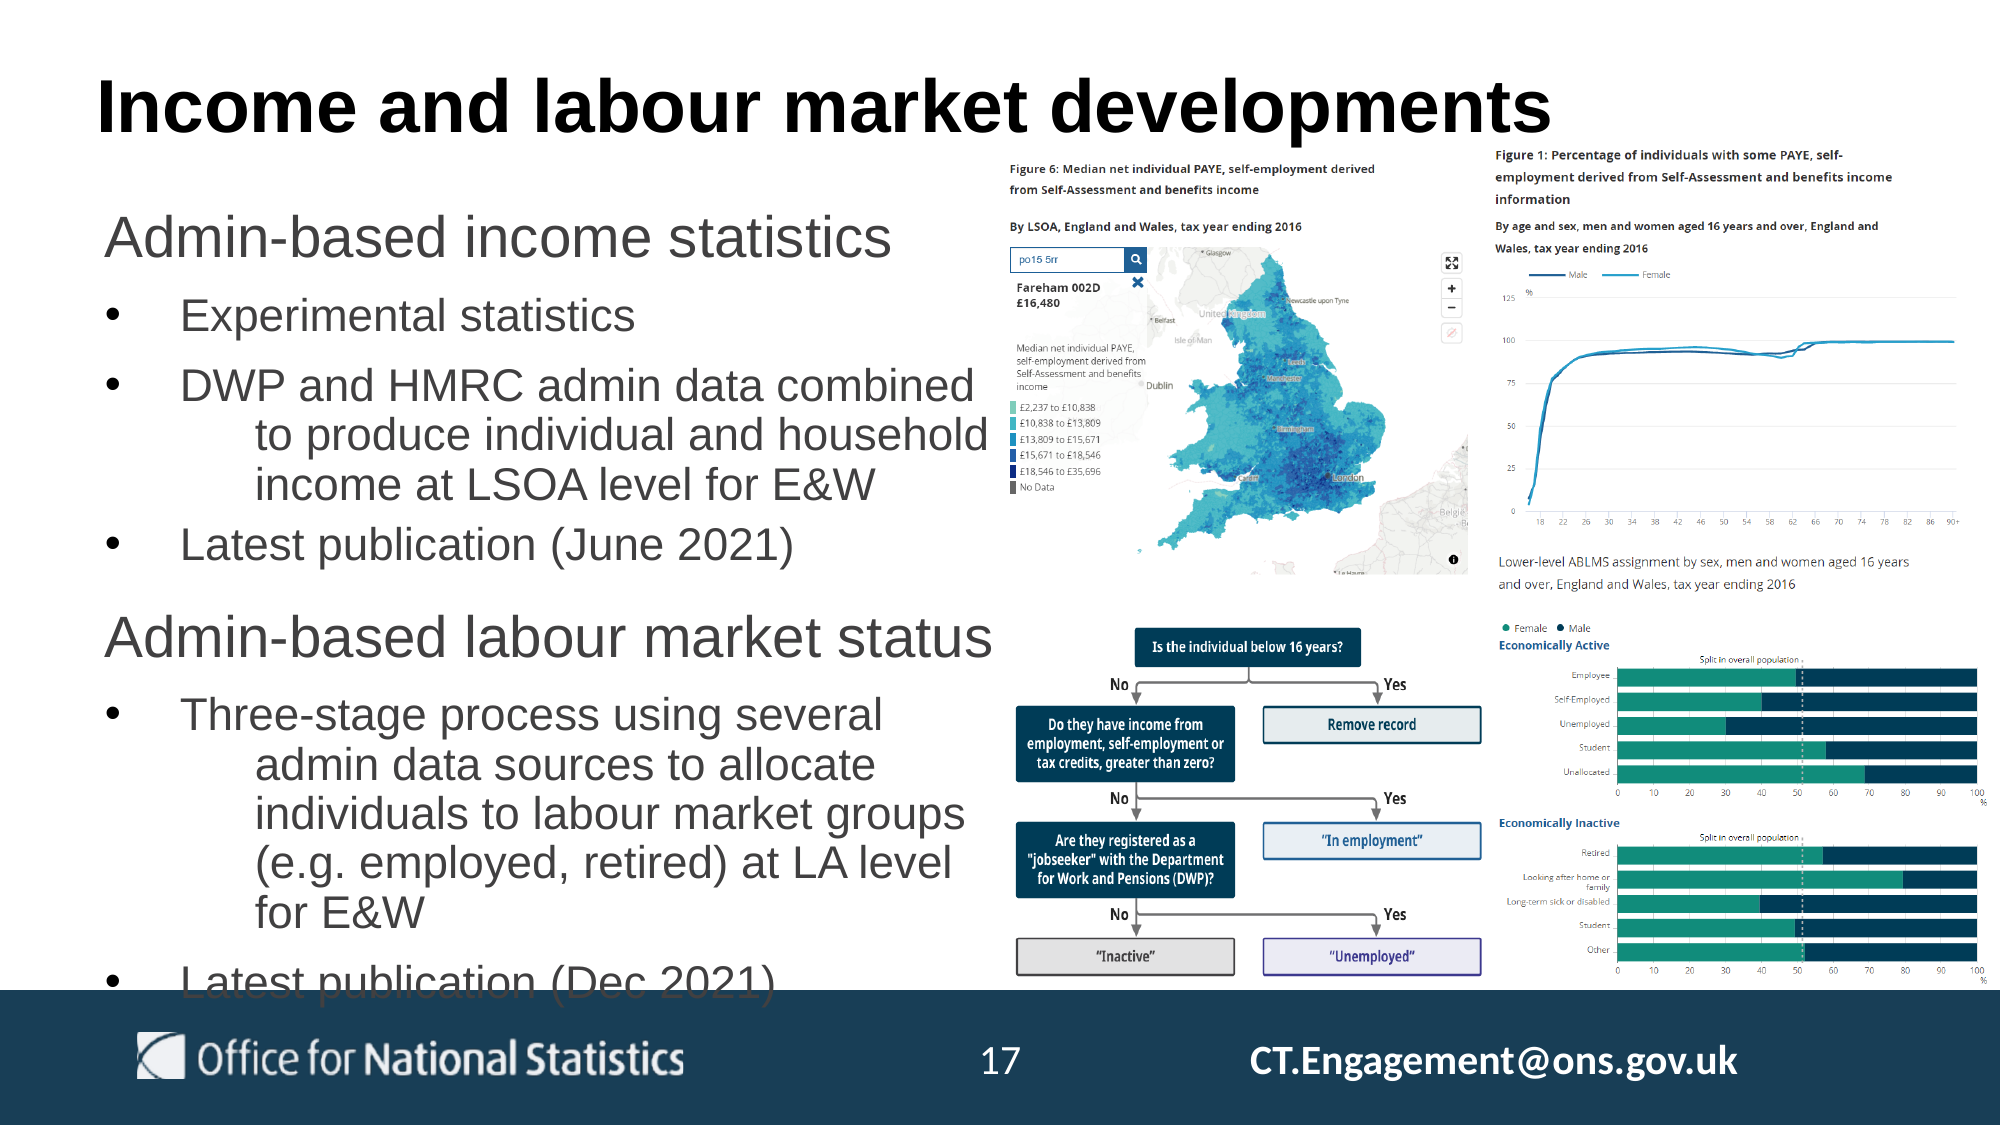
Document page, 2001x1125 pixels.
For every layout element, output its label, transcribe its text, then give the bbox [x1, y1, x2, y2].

text_box CT.Engagement@ons.gov.uk [1235, 1025, 1866, 1086]
title Income and labour market developments [81, 59, 1807, 157]
picture [1493, 551, 1998, 990]
picture [1004, 158, 1469, 576]
text_box Admin-based income statistics Experimental statistics DWP and HMRC admin data combined to produce individual and household income at LSOA level for E&W Latest publication (June 2021) Admin-based labour market status Three-stage process using several admin data sources to allocate individuals to labour market groups (e.g. employed, retired) at LA level for E&W Latest publication (Dec 2021) [104, 200, 1019, 975]
picture [1013, 622, 1484, 984]
text_box 17 [764, 1025, 1235, 1086]
picture [1489, 140, 1965, 538]
